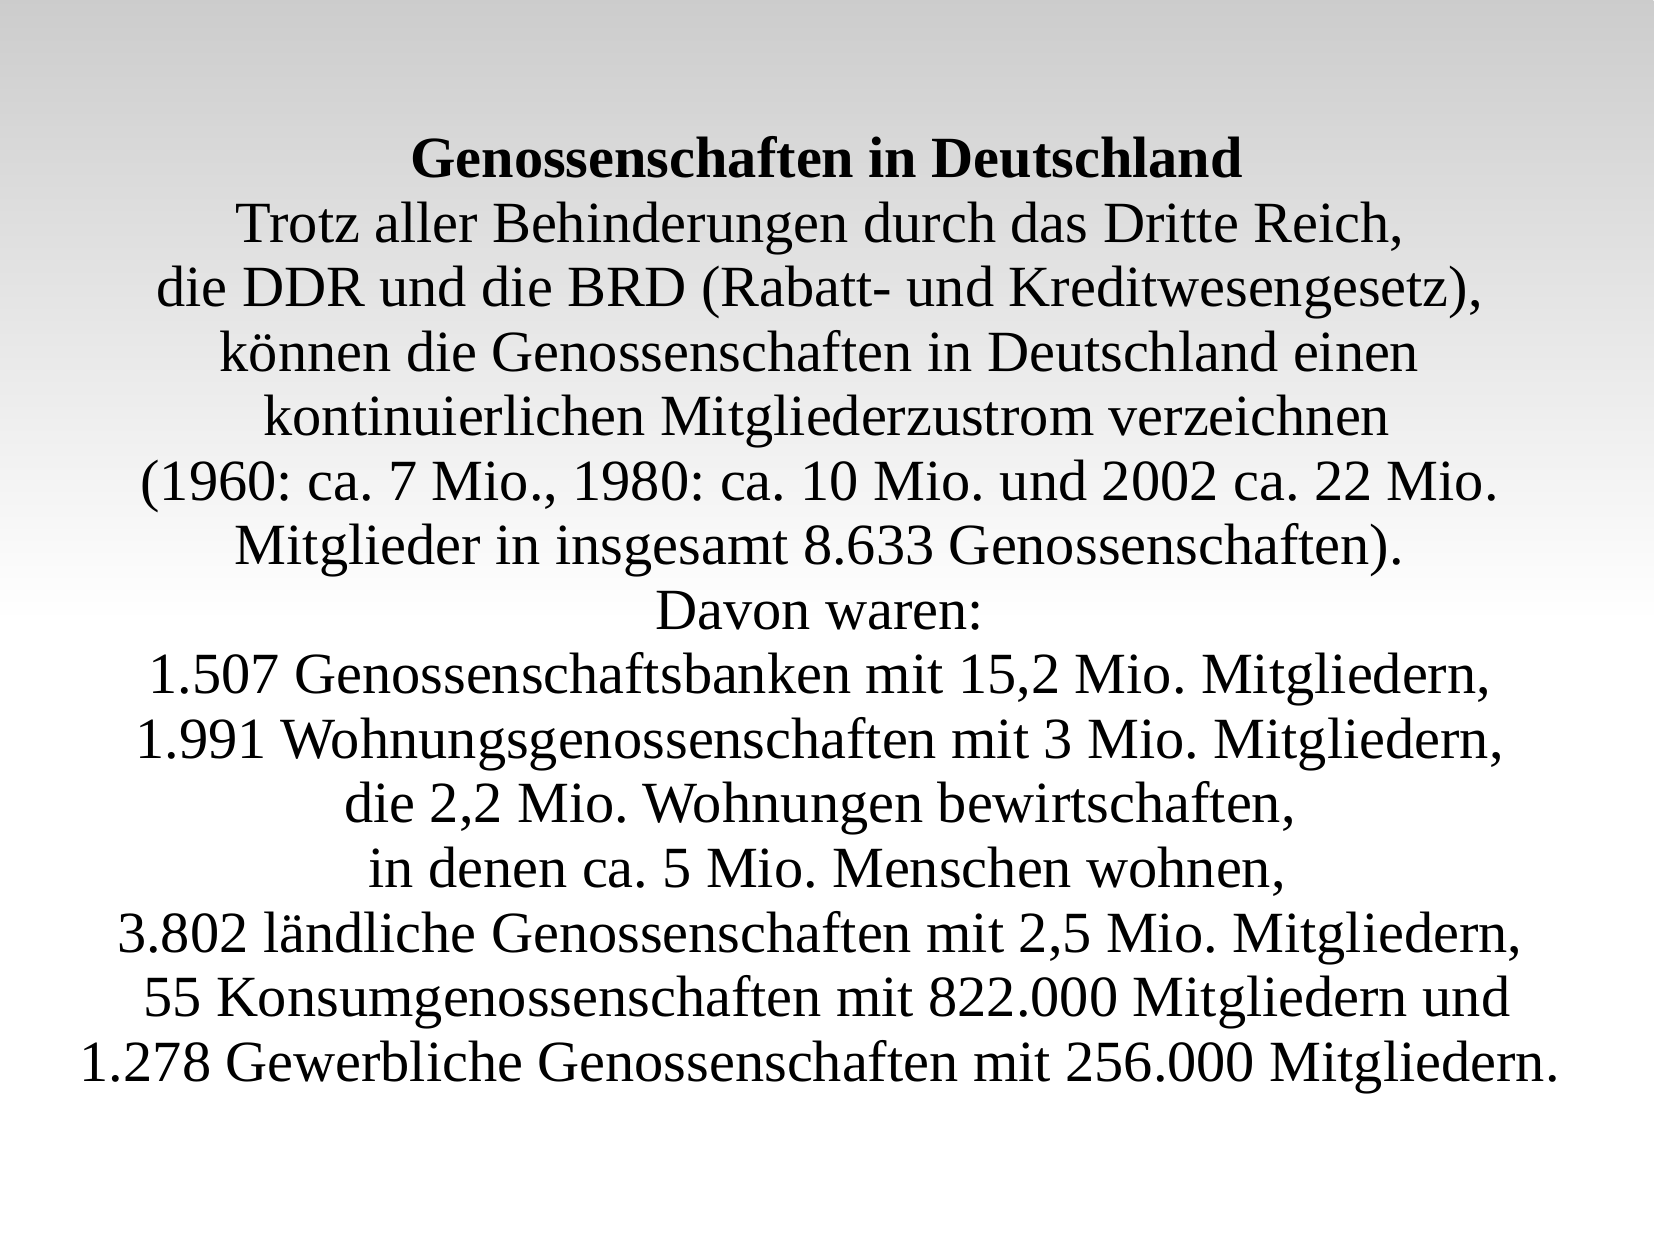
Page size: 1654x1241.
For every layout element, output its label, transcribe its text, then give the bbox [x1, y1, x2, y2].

text_box Genossenschaften in Deutschland Trotz aller Behinderungen durch das Dritte Reich, die DDR und die BRD (Rabatt- und Kreditwesengesetz), können die Genossenschaften in Deutschland einen kontinuierlichen Mitgliederzustrom verzeichnen (1960: ca. 7 Mio., 1980: ca. 10 Mio. und 2002 ca. 22 Mio. Mitglieder in insgesamt 8.633 Genossenschaften). Davon waren: 1.507 Genossenschaftsbanken mit 15,2 Mio. Mitgliedern, 1.991 Wohnungsgenossenschaften mit 3 Mio. Mitgliedern, die 2,2 Mio. Wohnungen bewirtschaften, in denen ca. 5 Mio. Menschen wohnen, 3.802 ländliche Genossenschaften mit 2,5 Mio. Mitgliedern, 55 Konsumgenossenschaften mit 822.000 Mitgliedern und 1.278 Gewerbliche Genossenschaften mit 256.000 Mitgliedern. [64, 118, 1590, 1102]
